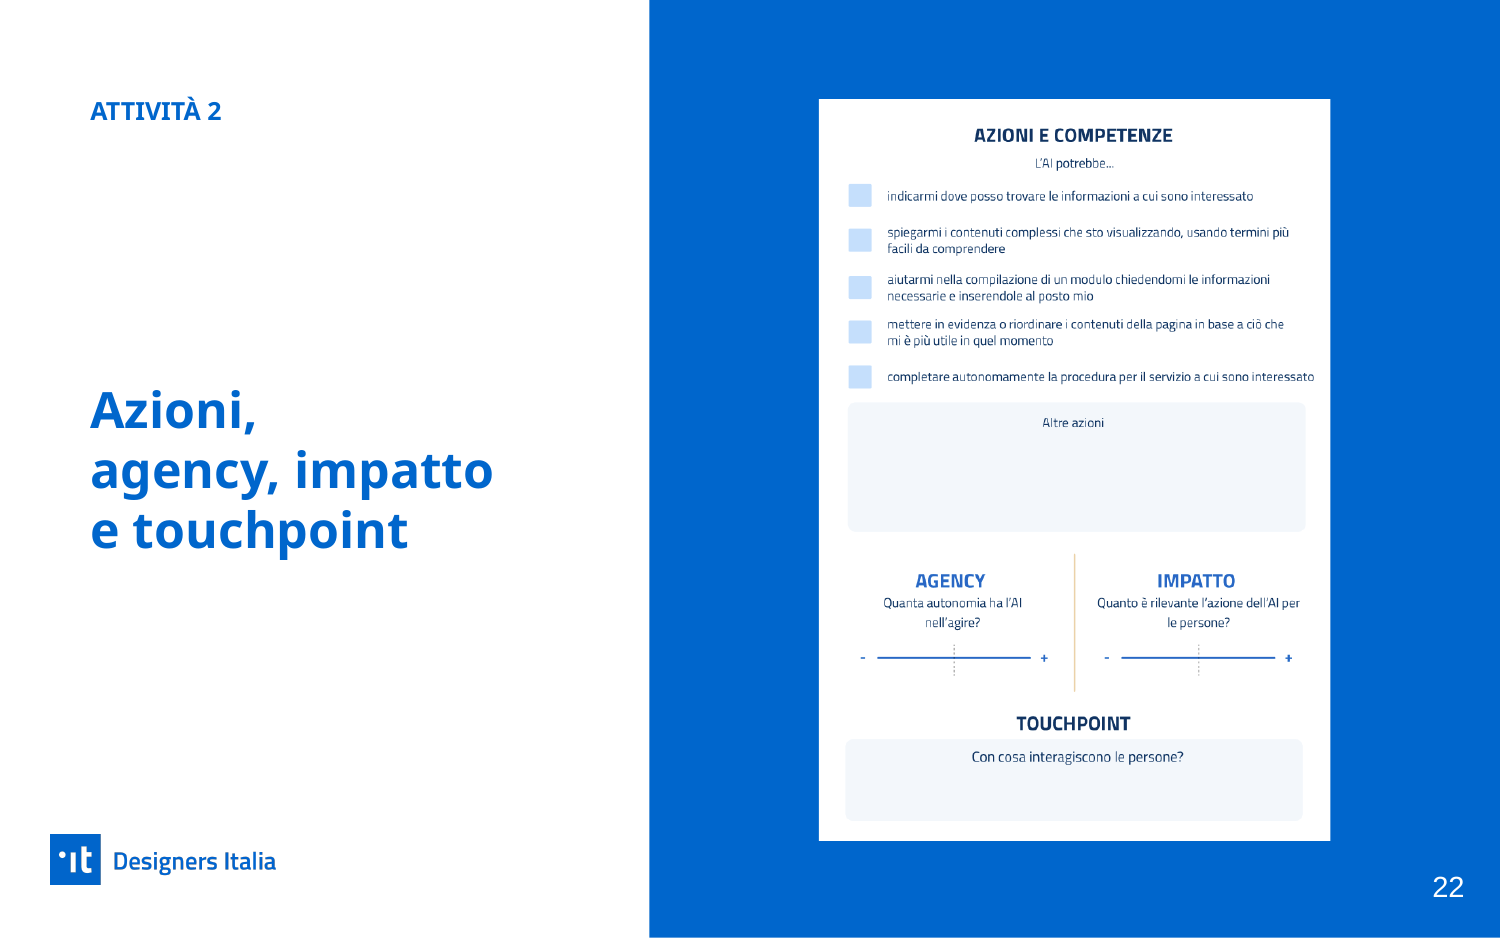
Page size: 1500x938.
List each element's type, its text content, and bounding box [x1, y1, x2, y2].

slide_number <numero> [1389, 850, 1480, 922]
picture [818, 99, 1331, 841]
text_box [649, 0, 1500, 938]
text_box ATTIVITÀ 2 [75, 87, 779, 134]
text_box Azioni, agency, impatto e touchpoint [75, 426, 563, 512]
picture [50, 834, 289, 885]
